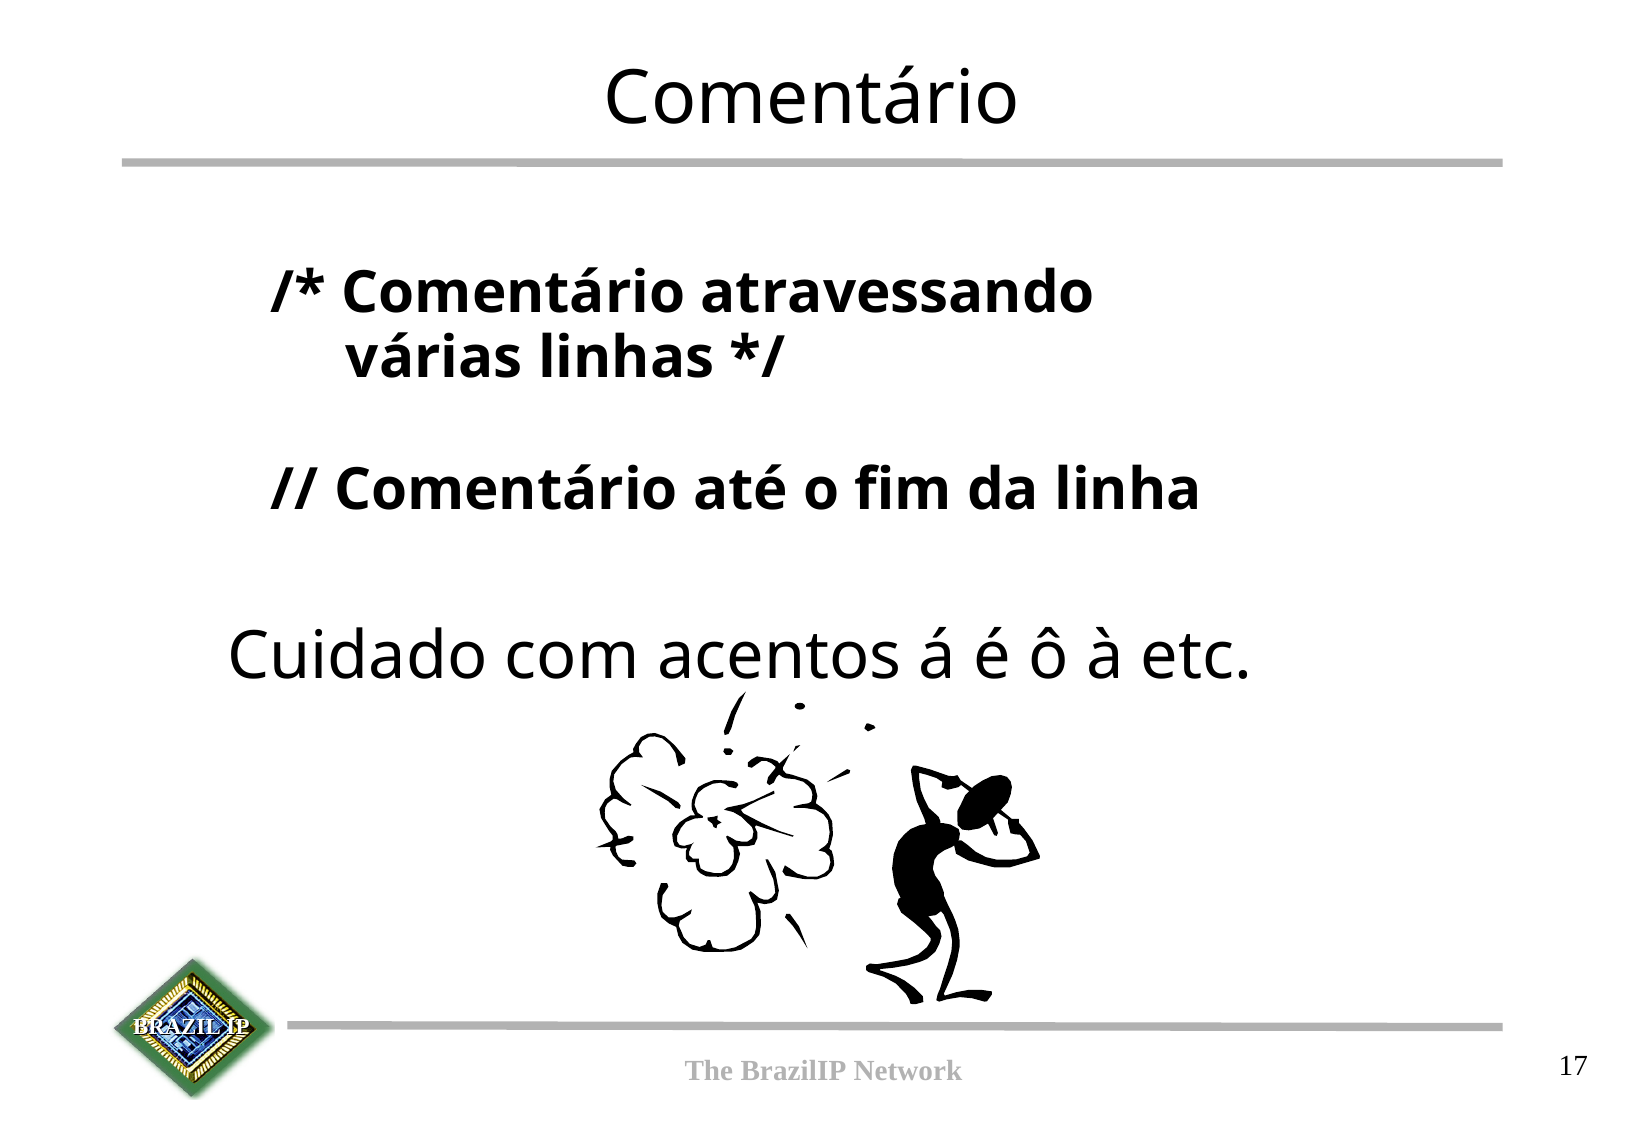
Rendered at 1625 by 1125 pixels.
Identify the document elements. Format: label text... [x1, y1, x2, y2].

picture [108, 953, 275, 1100]
text_box Cuidado com acentos á é ô à etc. [212, 603, 1359, 701]
picture [595, 691, 1041, 1005]
title Comentário [121, 41, 1503, 147]
text_box /* Comentário atravessando várias linhas */ // Comentário até o fim da linha [256, 252, 1358, 531]
